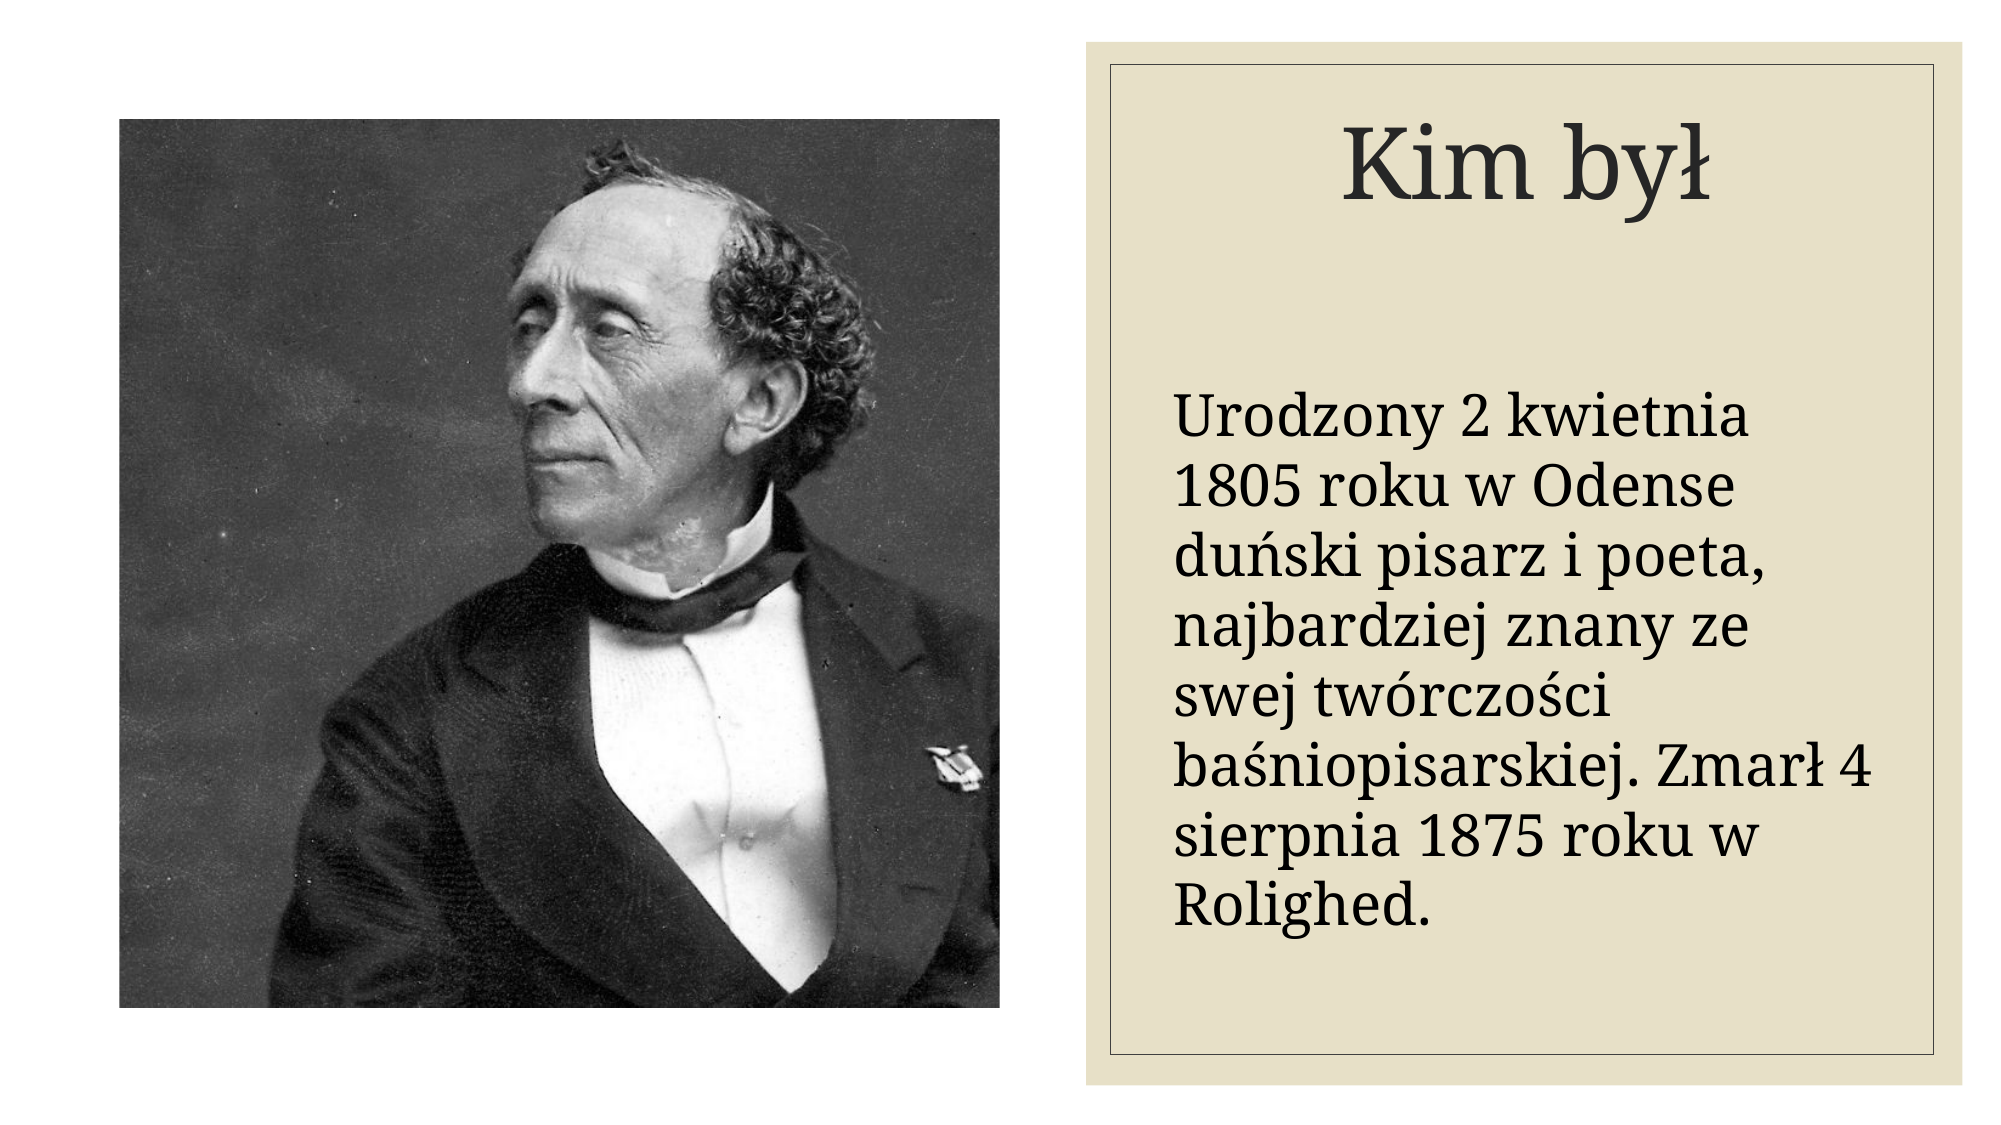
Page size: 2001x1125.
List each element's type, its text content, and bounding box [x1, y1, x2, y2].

text_box [0, 0, 2000, 1125]
title Kim był [1158, 105, 1893, 331]
picture [119, 119, 1000, 1008]
list Urodzony 2 kwietnia 1805 roku w Odense duński pisarz i poeta, najbardziej znany ze swej twórczości baśniopisarskiej. Zmarł 4 sierpnia 1875 roku w Rolighed. [1158, 371, 1893, 990]
